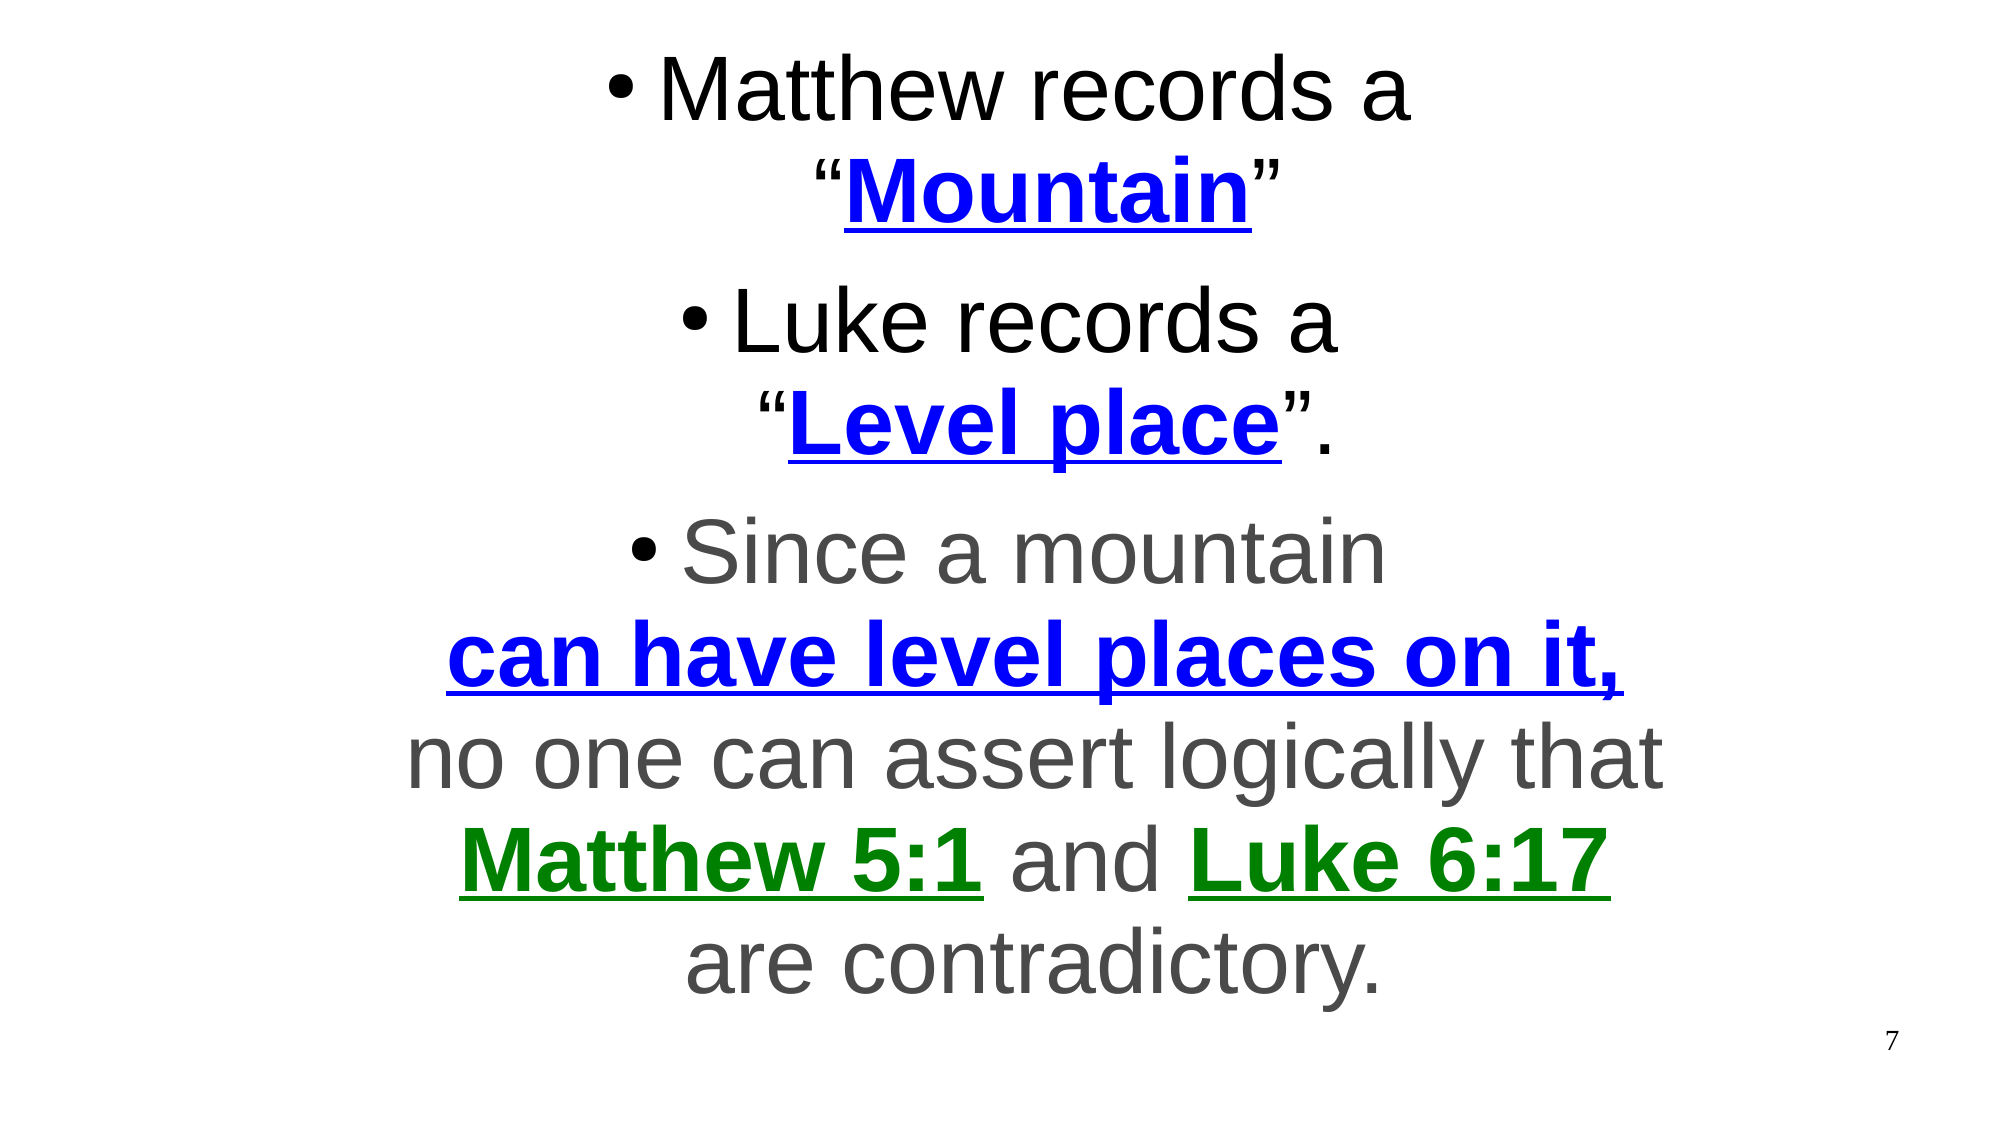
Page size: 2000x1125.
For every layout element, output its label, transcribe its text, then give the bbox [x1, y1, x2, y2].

list Matthew records a “Mountain” Luke records a “Level place”. Since a mountain can have level places on it, no one can assert logically that Matthew 5:1 and Luke 6:17 are contradictory. [37, 37, 1988, 1088]
